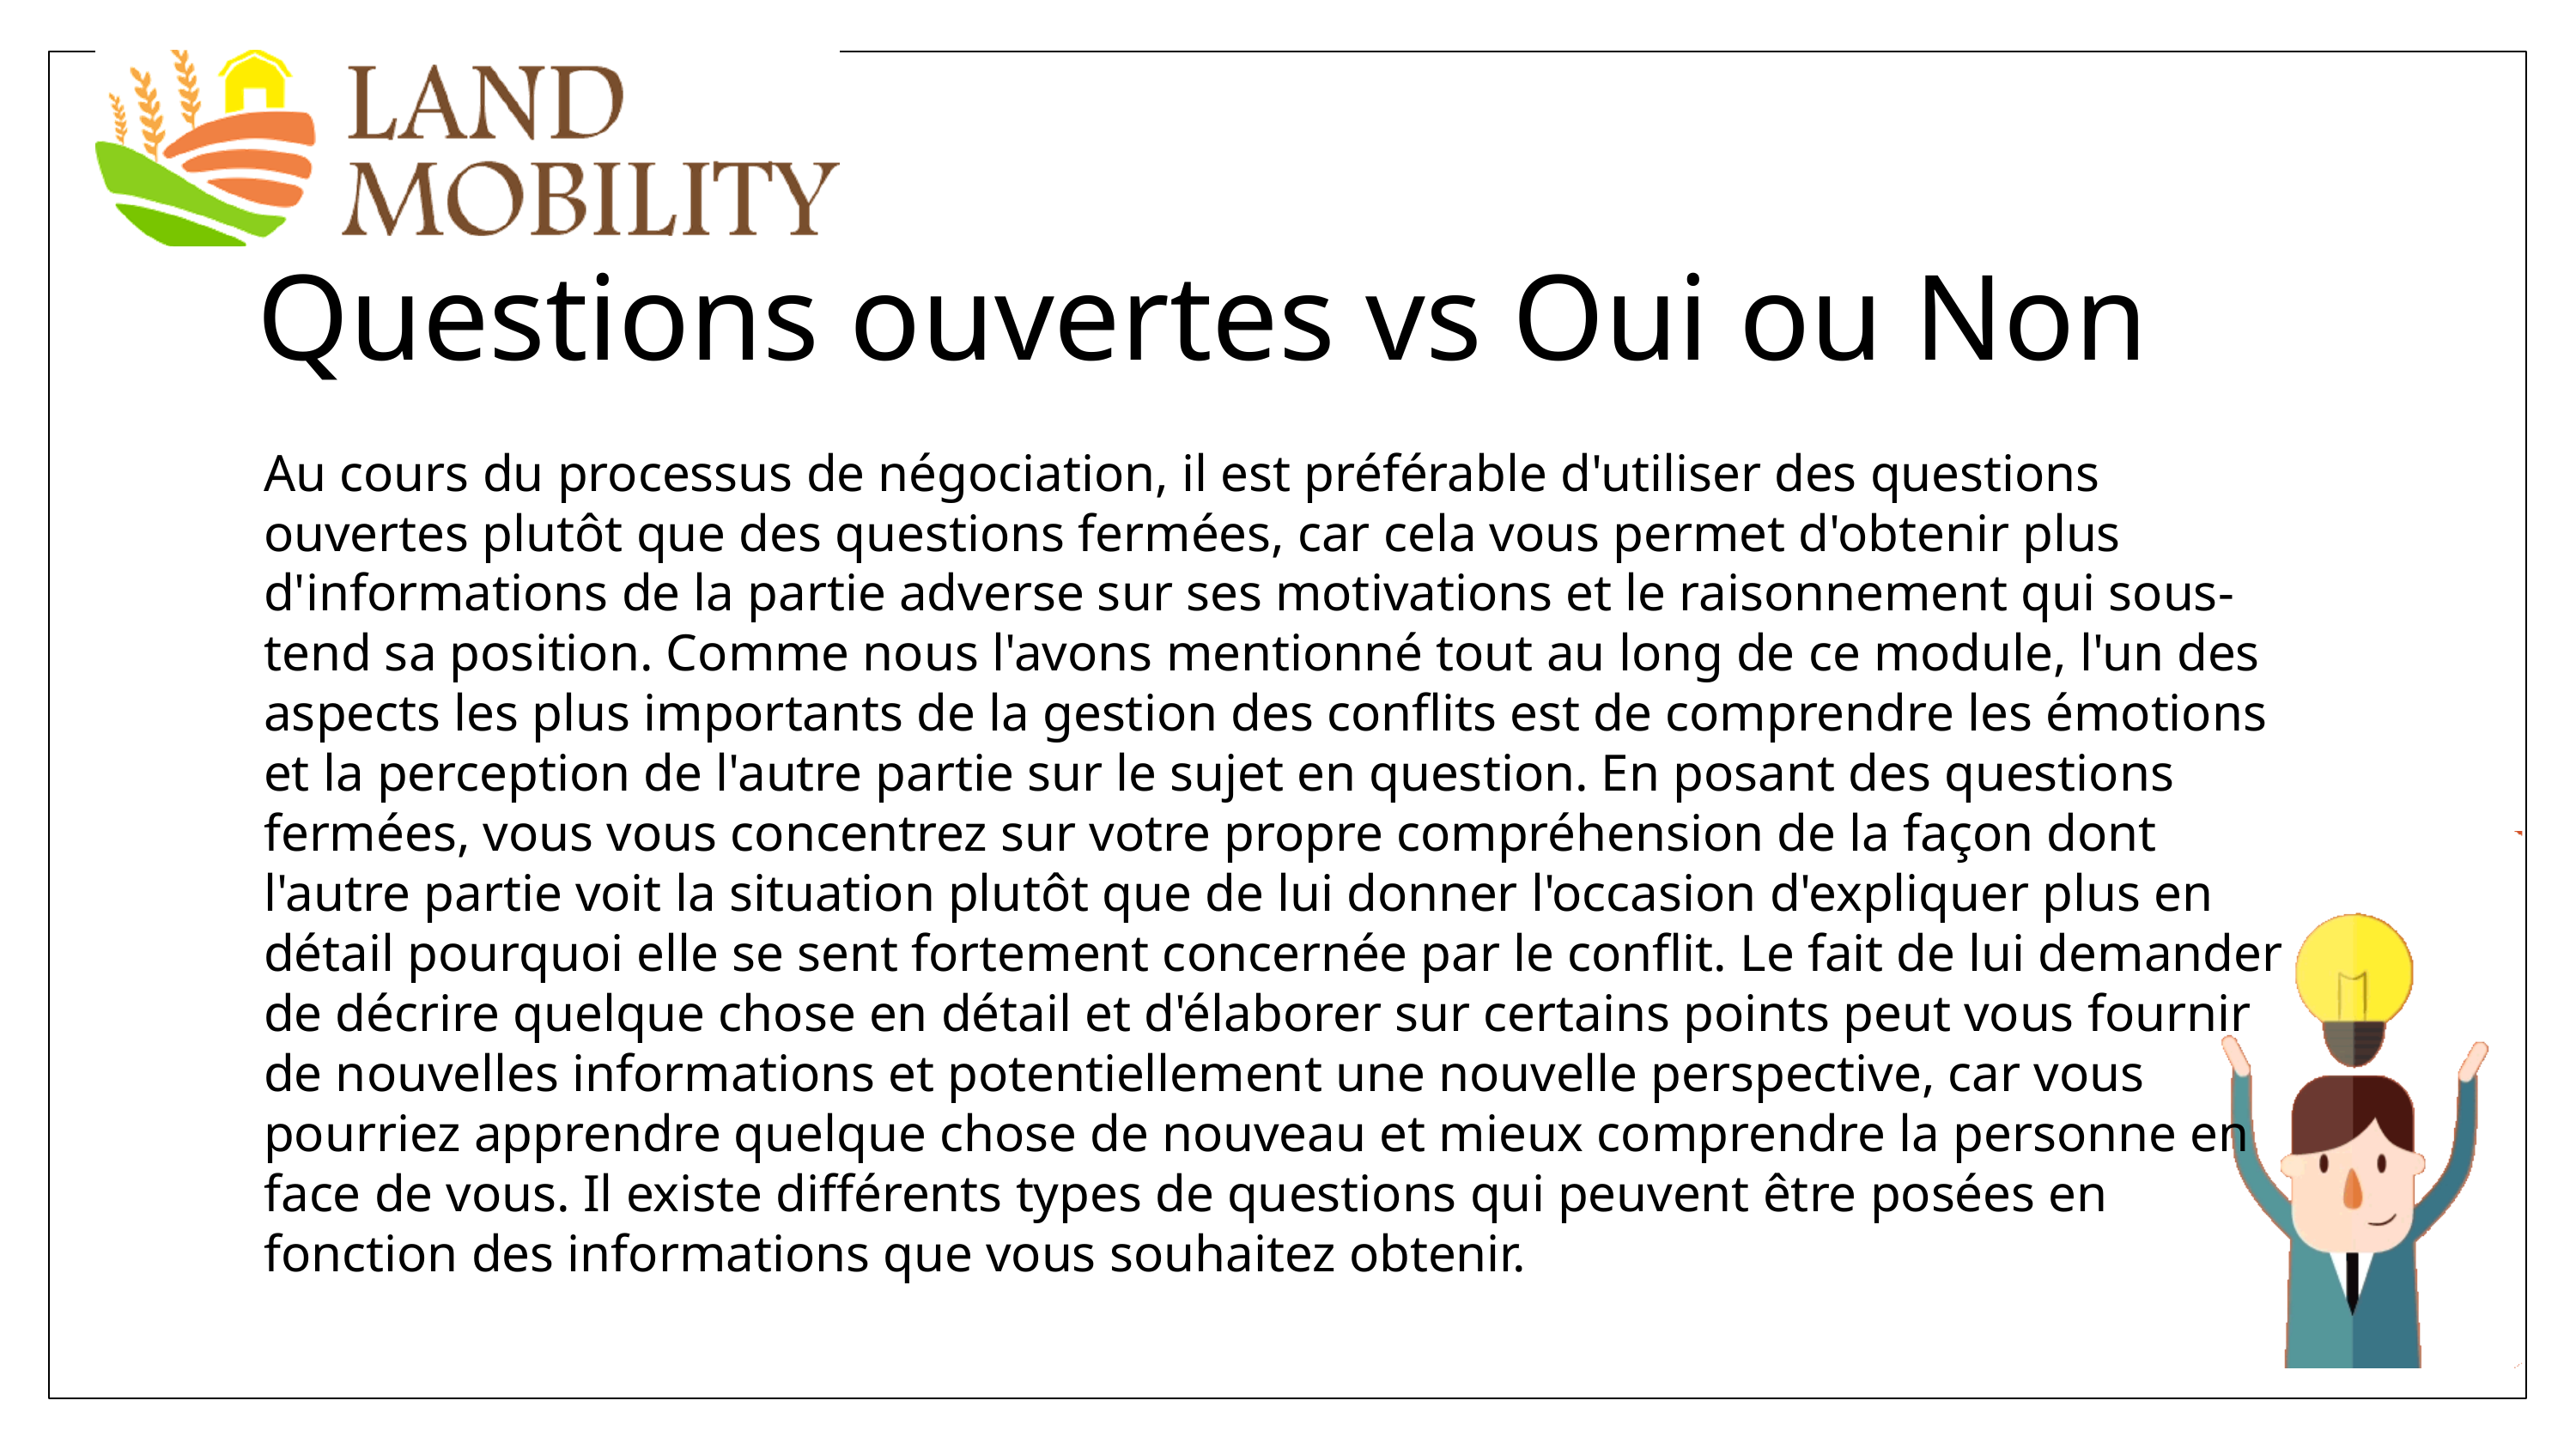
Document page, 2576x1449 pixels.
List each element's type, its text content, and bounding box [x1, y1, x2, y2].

picture [2210, 831, 2523, 1368]
picture [95, 50, 840, 246]
list Au cours du processus de négociation, il est préférable d'utiliser des questions ouvertes plutôt que des questions fermées, car cela vous permet d'obtenir plus d'informations de la partie adverse sur ses motivations et le raisonnement qui sous-tend sa position. Comme nous l'avons mentionné tout au long de ce module, l'un des aspects les plus importants de la gestion des conflits est de comprendre les émotions et la perception de l'autre partie sur le sujet en question. En posant des questions fermées, vous vous concentrez sur votre propre compréhension de la façon dont l'autre partie voit la situation plutôt que de lui donner l'occasion d'expliquer plus en détail pourquoi elle se sent fortement concernée par le conflit. Le fait de lui demander de décrire quelque chose en détail et d'élaborer sur certains points peut vous fournir de nouvelles informations et potentiellement une nouvelle perspective, car vous pourriez apprendre quelque chose de nouveau et mieux comprendre la personne en face de vous. Il existe différents types de questions qui peuvent être posées en fonction des informations que vous souhaitez obtenir. [241, 434, 2328, 1288]
title Questions ouvertes vs Oui ou Non [245, 252, 2331, 408]
